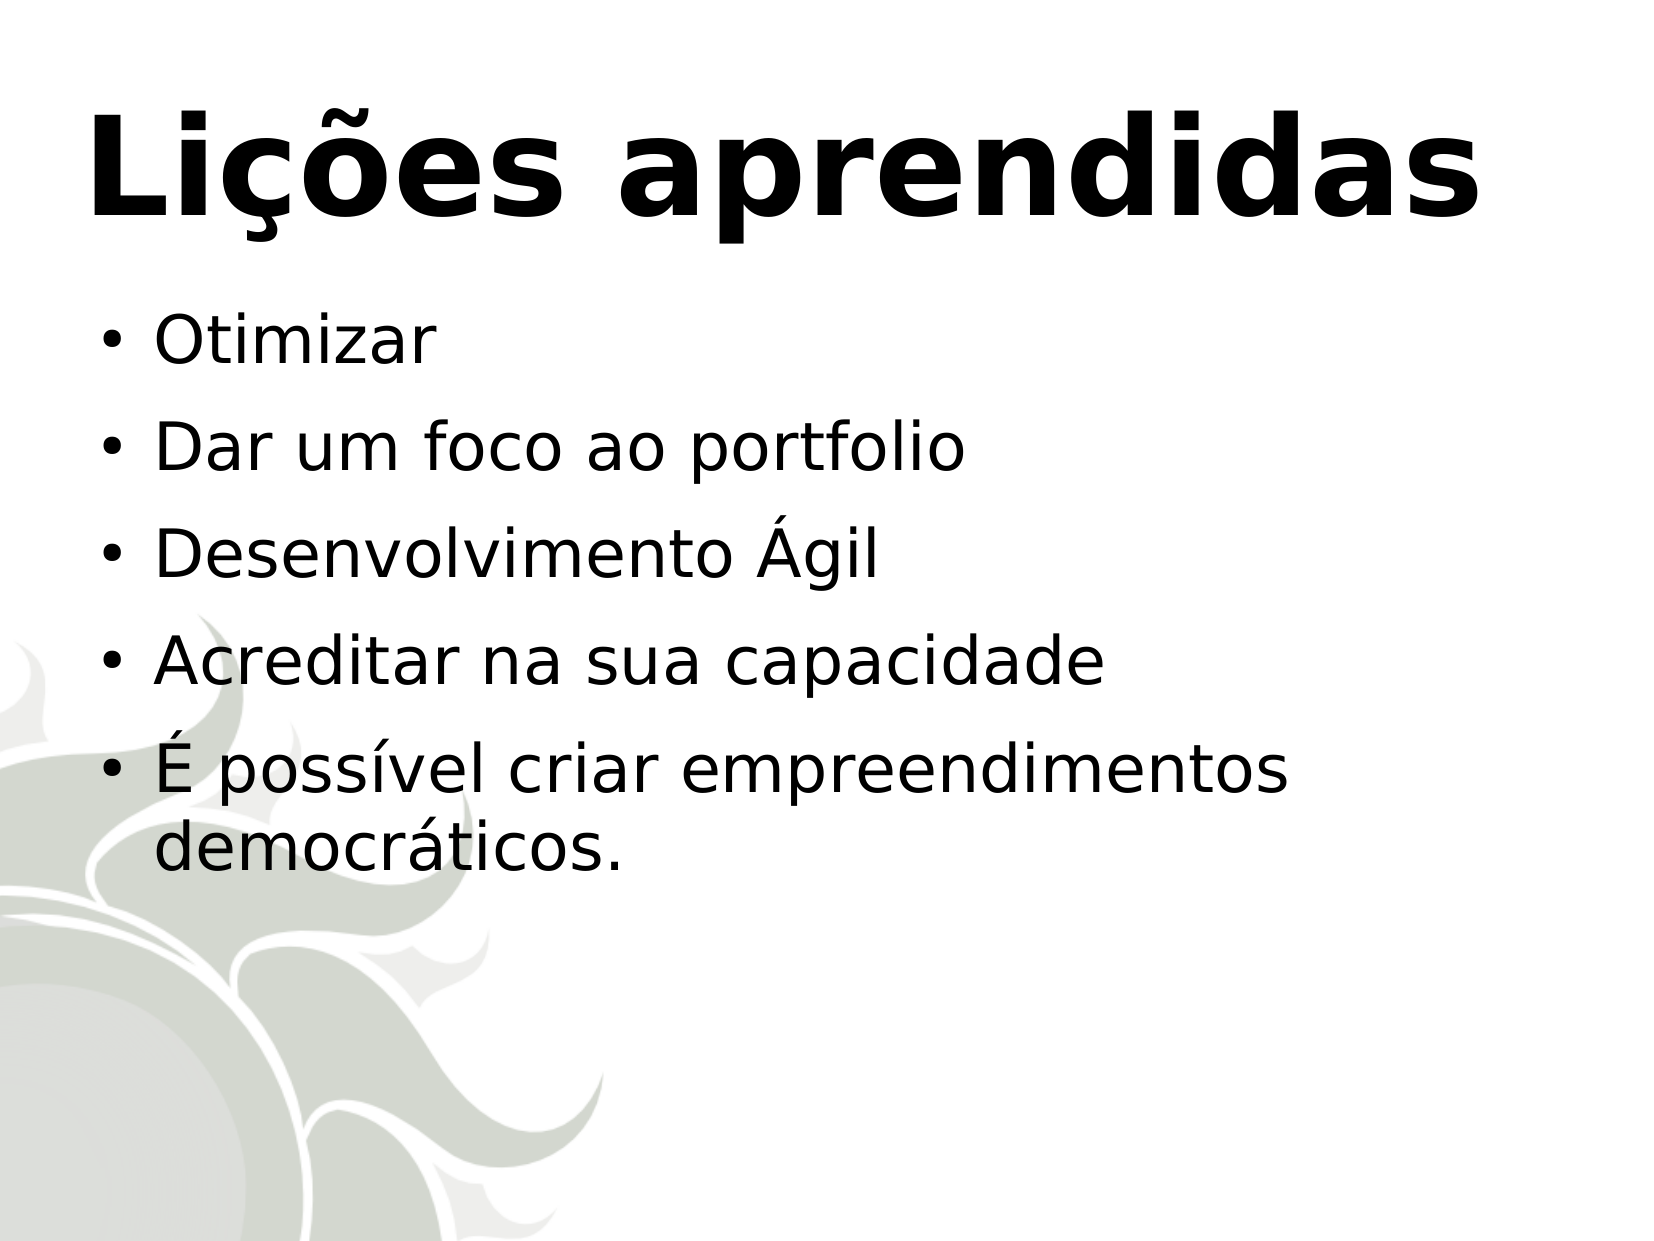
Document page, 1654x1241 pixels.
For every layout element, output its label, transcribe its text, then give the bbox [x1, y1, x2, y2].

list Otimizar Dar um foco ao portfolio Desenvolvimento Ágil Acreditar na sua capacidade É possível criar empreendimentos democráticos. [82, 301, 1571, 894]
title Lições aprendidas [82, 64, 1571, 272]
picture [0, 555, 644, 1241]
